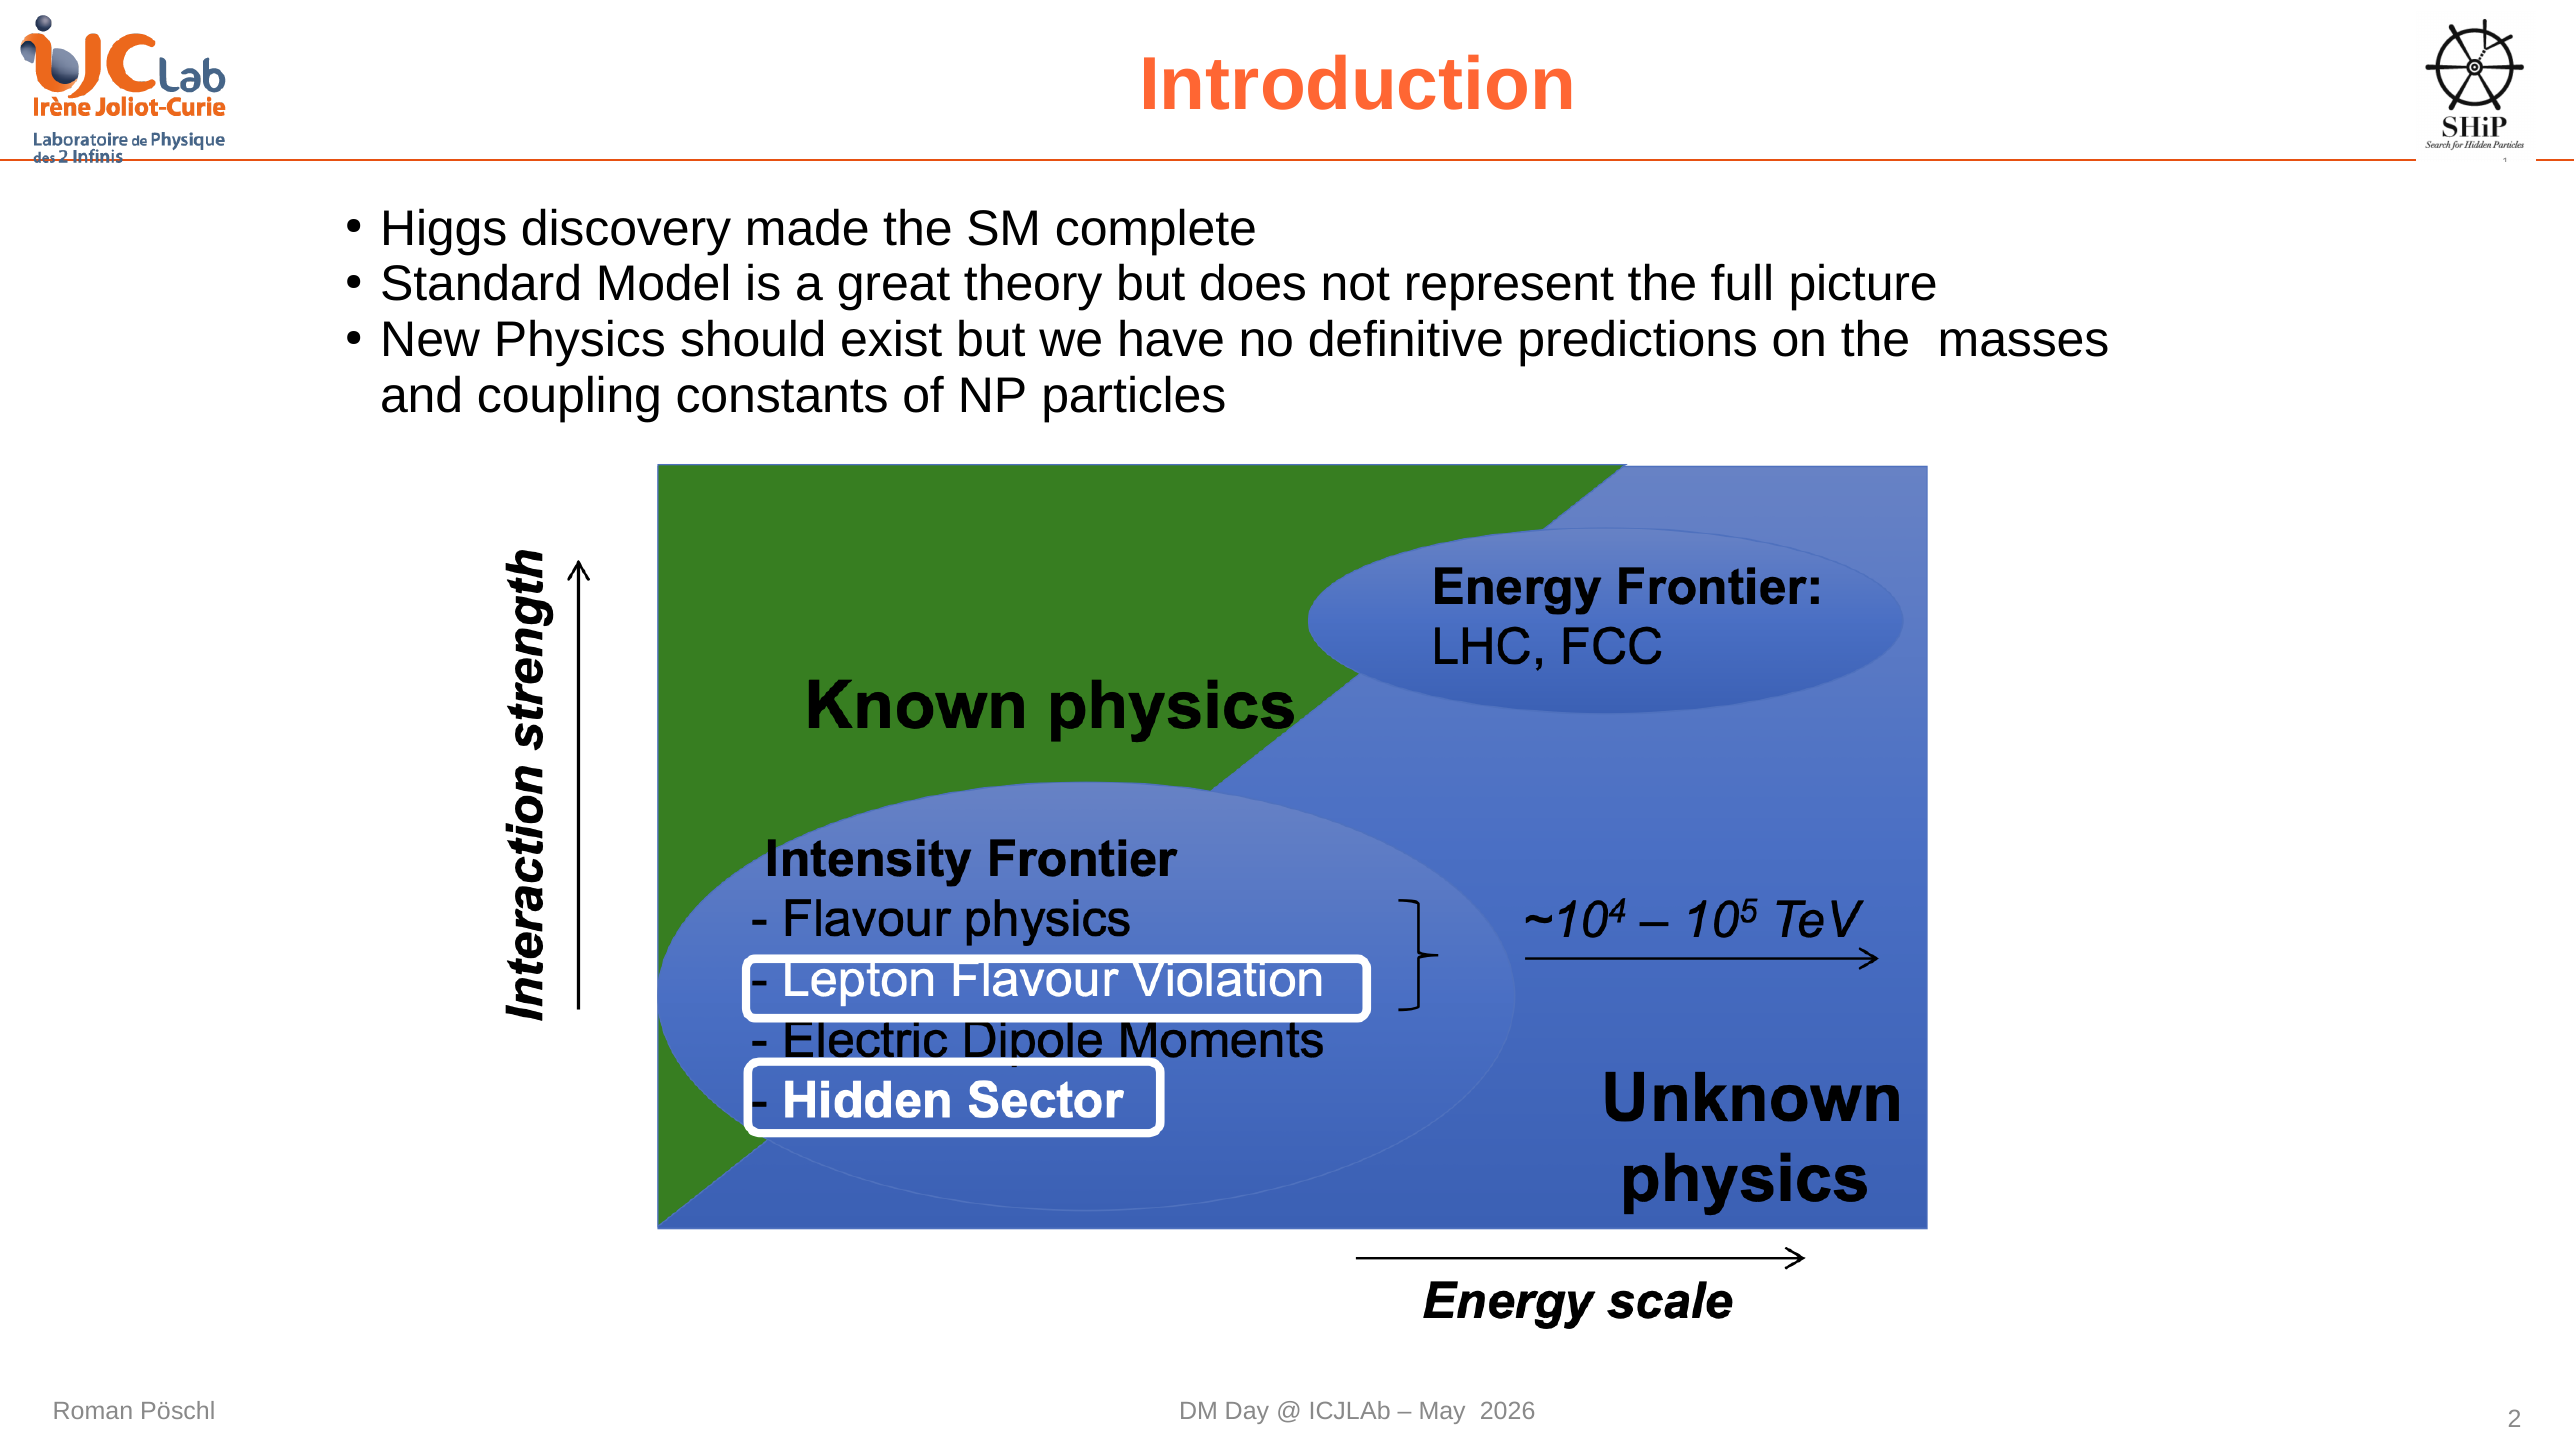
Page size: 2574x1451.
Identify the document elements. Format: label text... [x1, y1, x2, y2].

text_box Higgs discovery made the SM complete Standard Model is a great theory but does not represent the full picture New Physics should exist but we have no definitive predictions on the masses and coupling constants of NP particles [330, 192, 2136, 431]
picture [2416, 11, 2536, 162]
picture [4, 0, 241, 178]
title Introduction [199, 34, 2517, 132]
picture [491, 438, 1932, 1339]
